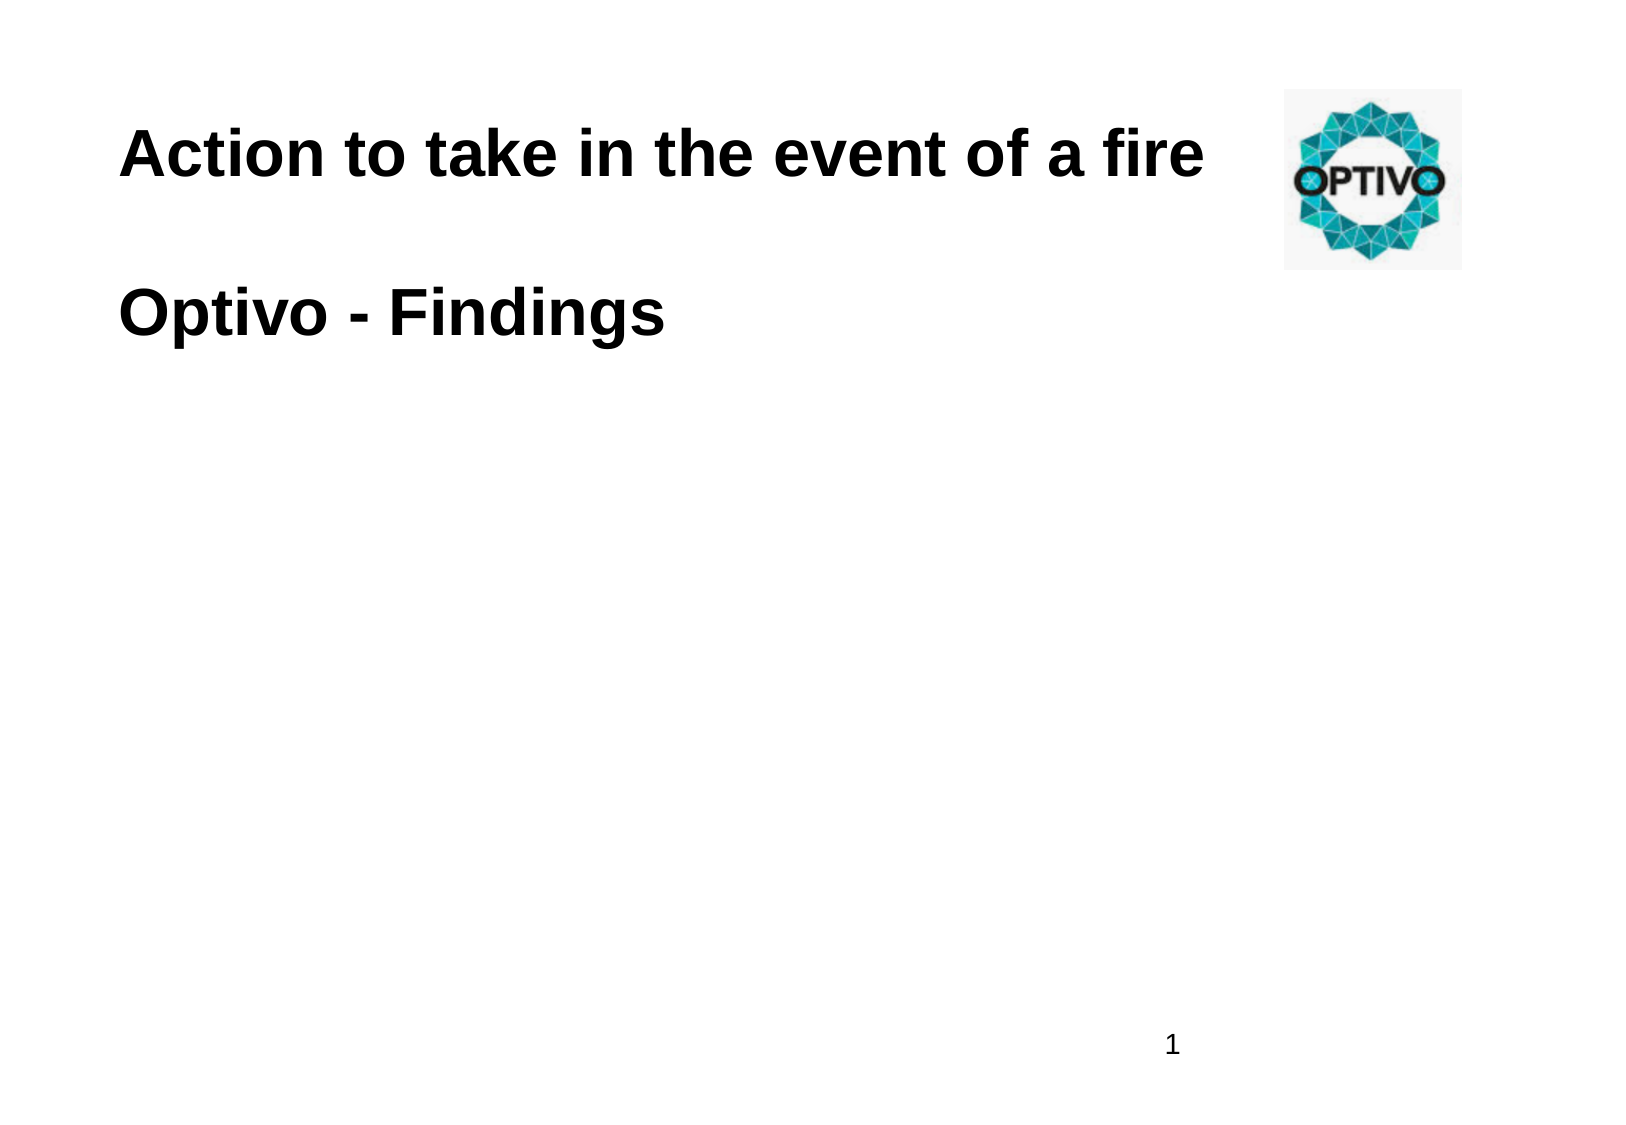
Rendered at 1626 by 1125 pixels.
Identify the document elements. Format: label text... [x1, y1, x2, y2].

text_box 1 [1164, 1025, 1502, 1101]
picture [1284, 90, 1462, 270]
text_box Action to take in the event of a fire Optivo - Findings [103, 101, 1285, 360]
